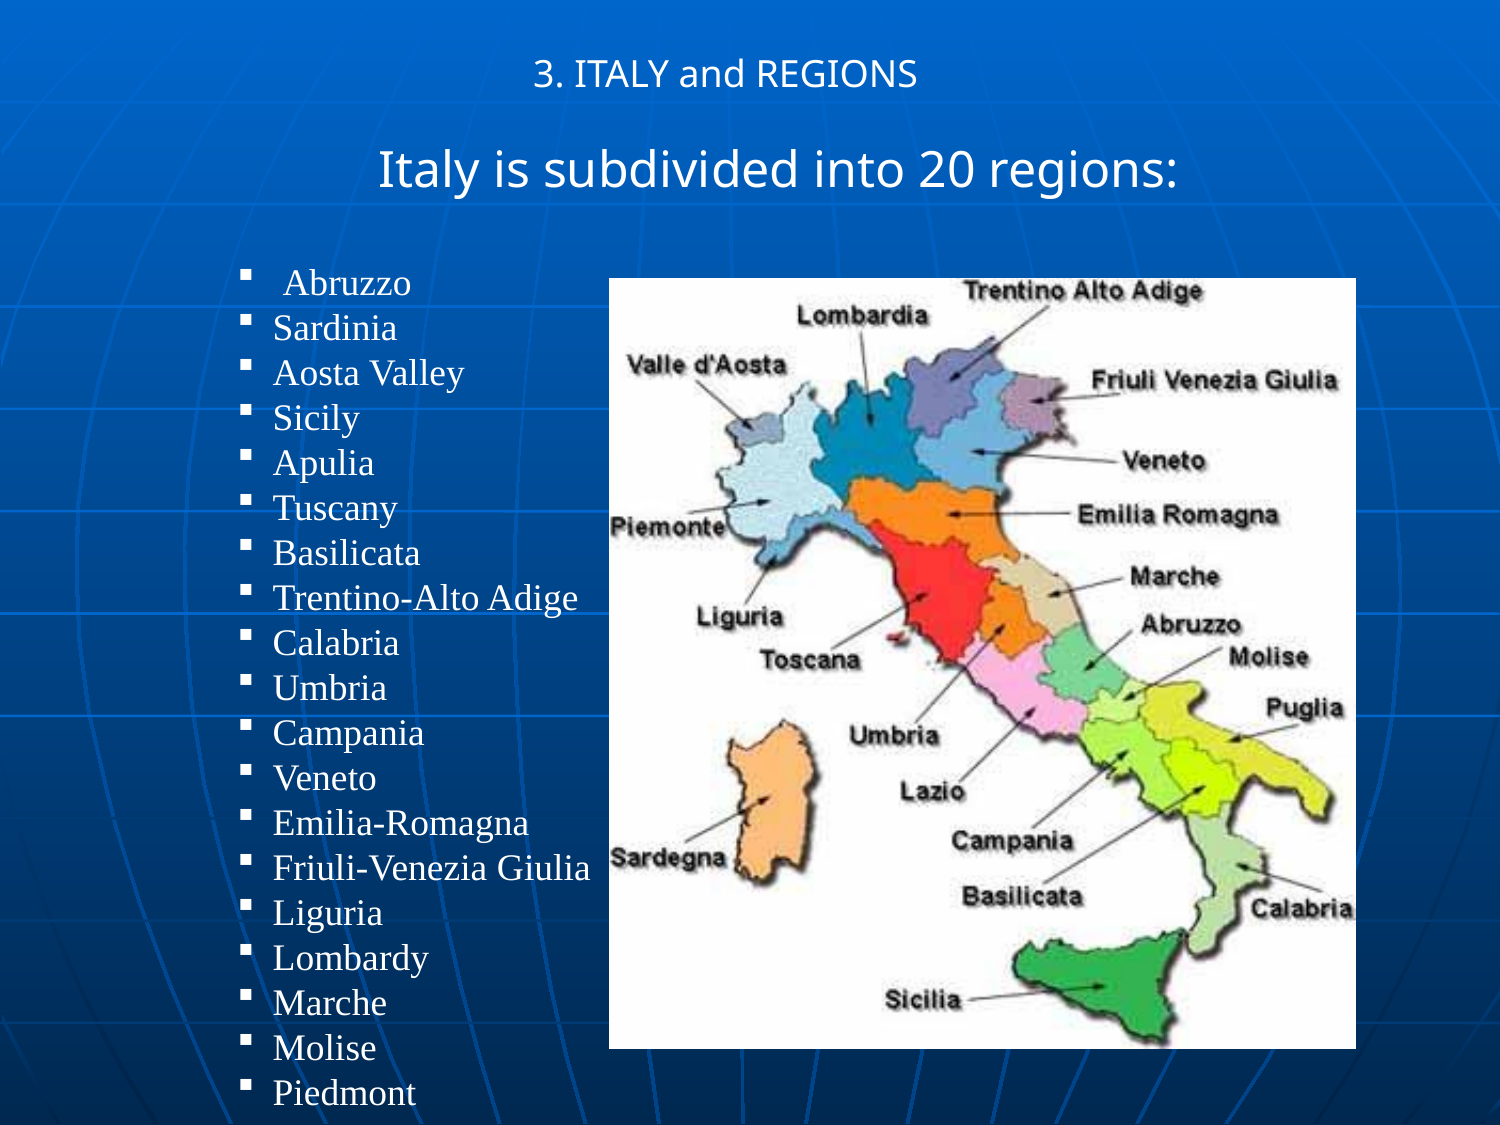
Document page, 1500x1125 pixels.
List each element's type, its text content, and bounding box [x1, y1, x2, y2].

text_box 3. ITALY and REGIONS [443, 42, 933, 103]
text_box Italy is subdivided into 20 regions: Abruzzo Sardinia Aosta Valley Sicily Apulia Tuscany Basilicata Trentino-Alto Adige Calabria Umbria Campania Veneto Emilia-Romagna Friuli-Venezia Giulia Liguria Lombardy Marche Molise Piedmont [222, 130, 1336, 1121]
picture [609, 278, 1356, 1049]
